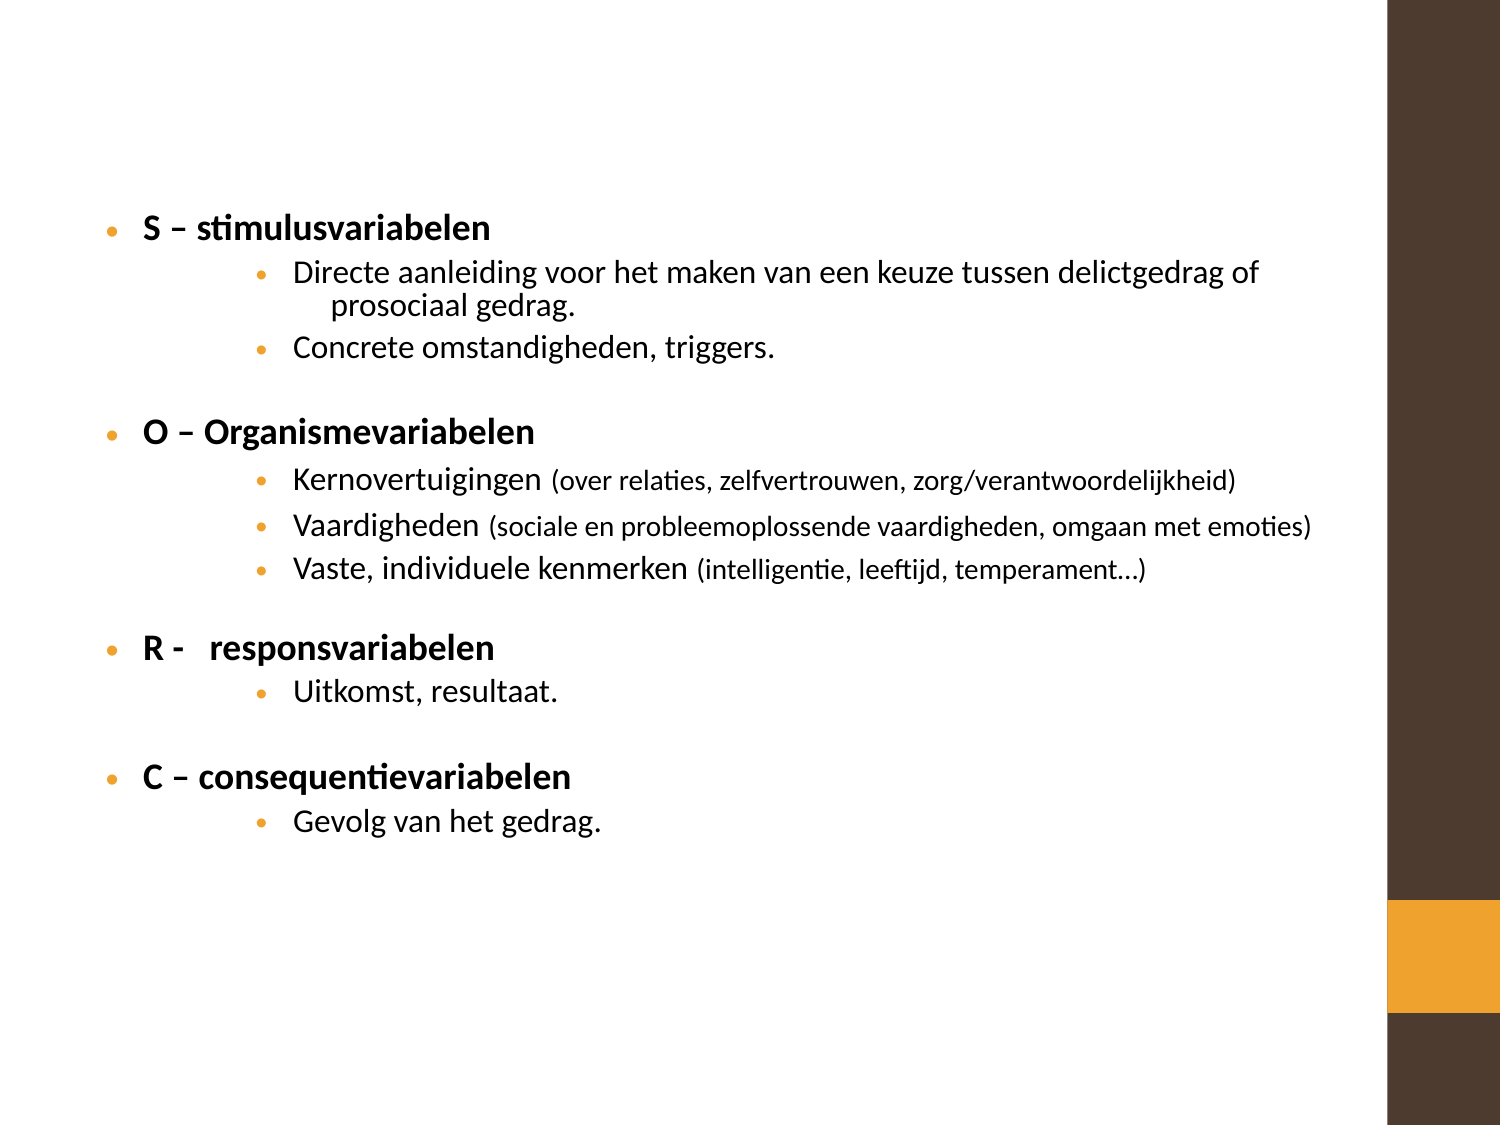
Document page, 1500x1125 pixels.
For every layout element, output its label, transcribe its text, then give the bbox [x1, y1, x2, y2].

text_box S – stimulusvariabelen Directe aanleiding voor het maken van een keuze tussen delictgedrag of prosociaal gedrag. Concrete omstandigheden, triggers. O – Organismevariabelen Kernovertuigingen (over relaties, zelfvertrouwen, zorg/verantwoordelijkheid) Vaardigheden (sociale en probleemoplossende vaardigheden, omgaan met emoties) Vaste, individuele kenmerken (intelligentie, leeftijd, temperament…) R - responsvariabelen Uitkomst, resultaat. C – consequentievariabelen Gevolg van het gedrag. [53, 205, 1352, 848]
